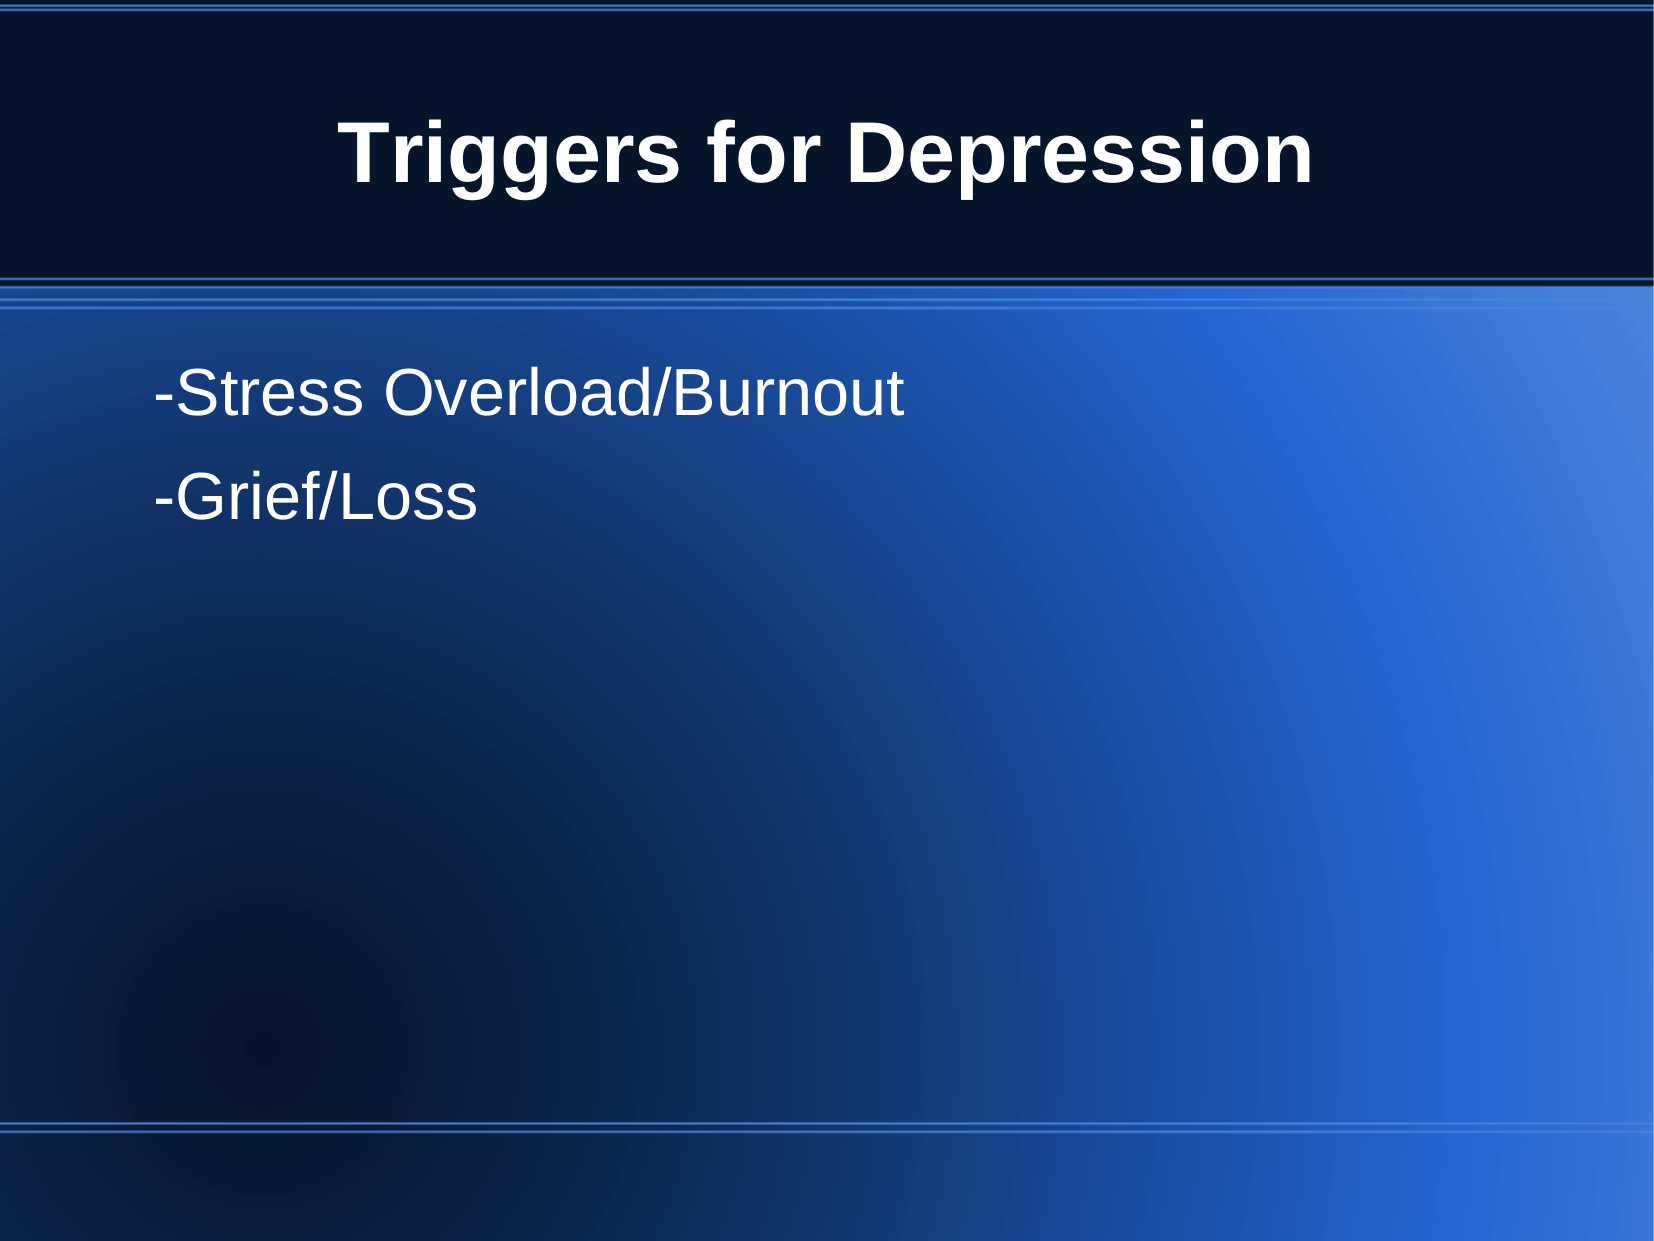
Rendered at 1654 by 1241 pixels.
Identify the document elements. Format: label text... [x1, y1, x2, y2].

title Triggers for Depression [82, 49, 1571, 257]
list -Stress Overload/Burnout -Grief/Loss [82, 355, 1571, 1058]
picture [0, 0, 1654, 1241]
